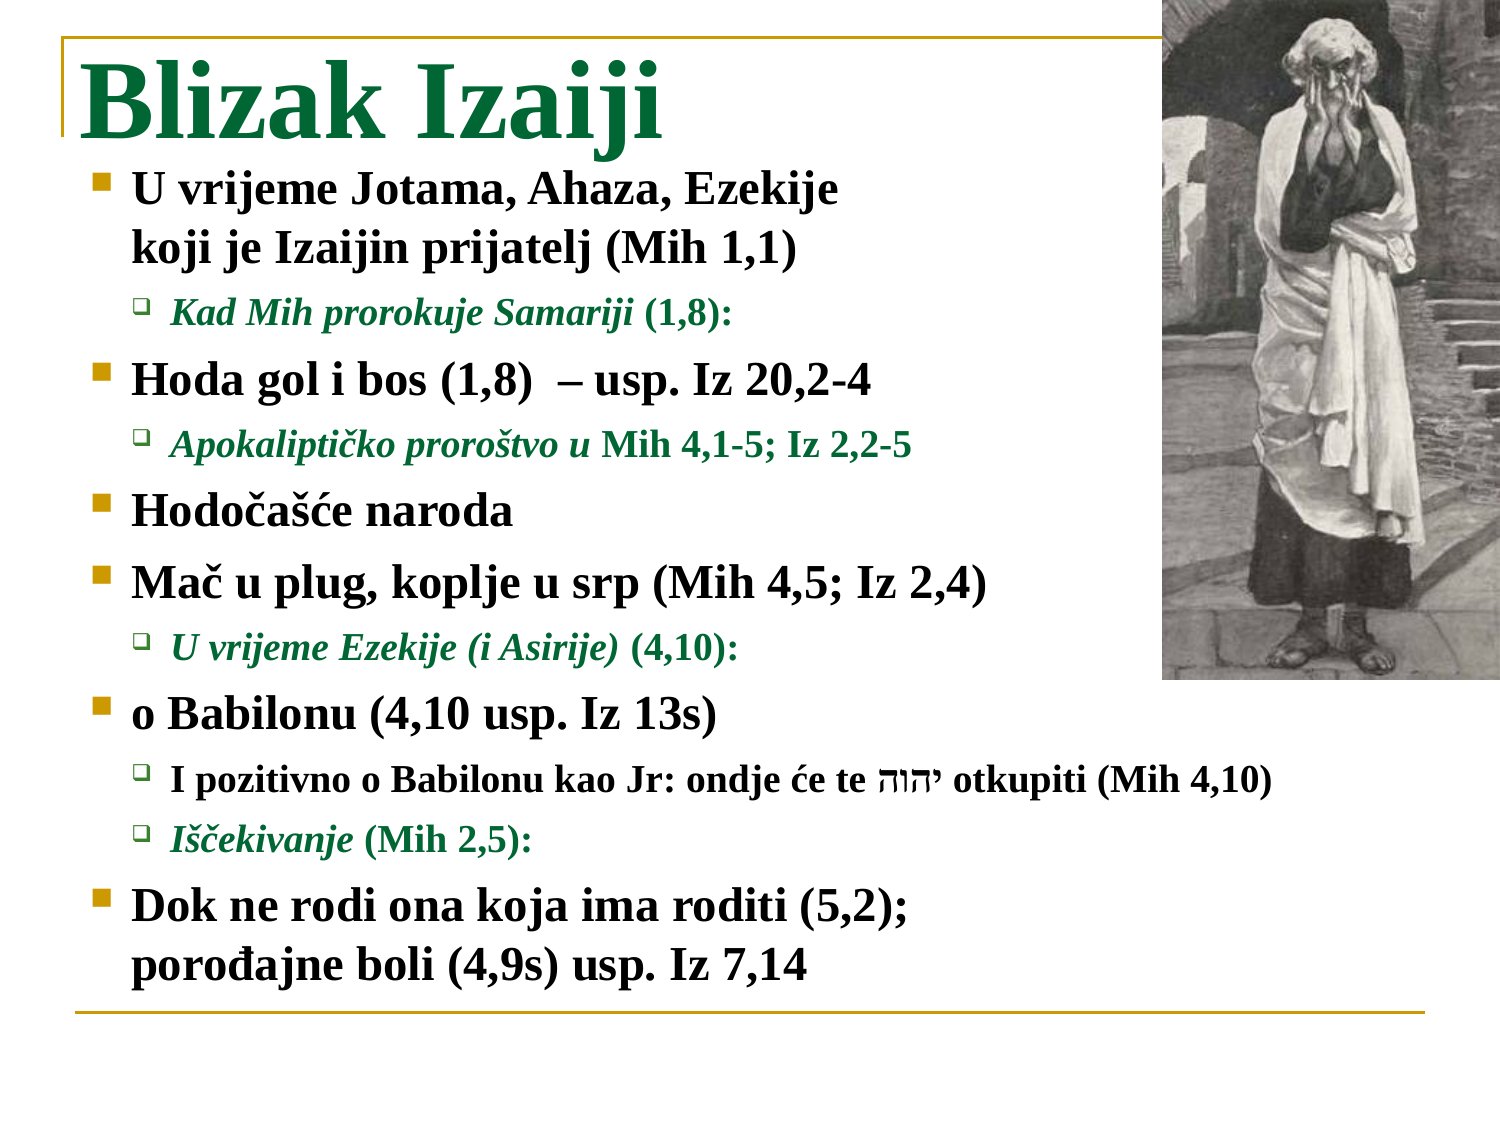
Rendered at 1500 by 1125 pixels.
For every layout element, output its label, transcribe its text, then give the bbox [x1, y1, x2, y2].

list U vrijeme Jotama, Ahaza, Ezekije koji je Izaijin prijatelj (Mih 1,1) Kad Mih prorokuje Samariji (1,8): Hoda gol i bos (1,8) – usp. Iz 20,2-4 Apokaliptičko proroštvo u Mih 4,1-5; Iz 2,2-5 Hodočašće naroda Mač u plug, koplje u srp (Mih 4,5; Iz 2,4) U vrijeme Ezekije (i Asirije) (4,10): o Babilonu (4,10 usp. Iz 13s) I pozitivno o Babilonu kao Jr: ondje će te יהוה otkupiti (Mih 4,10) Iščekivanje (Mih 2,5): Dok ne rodi ona koja ima roditi (5,2); porođajne boli (4,9s) usp. Iz 7,14 [75, 148, 1500, 1006]
picture [1162, 0, 1500, 680]
title Blizak Izaiji [64, 19, 1162, 206]
